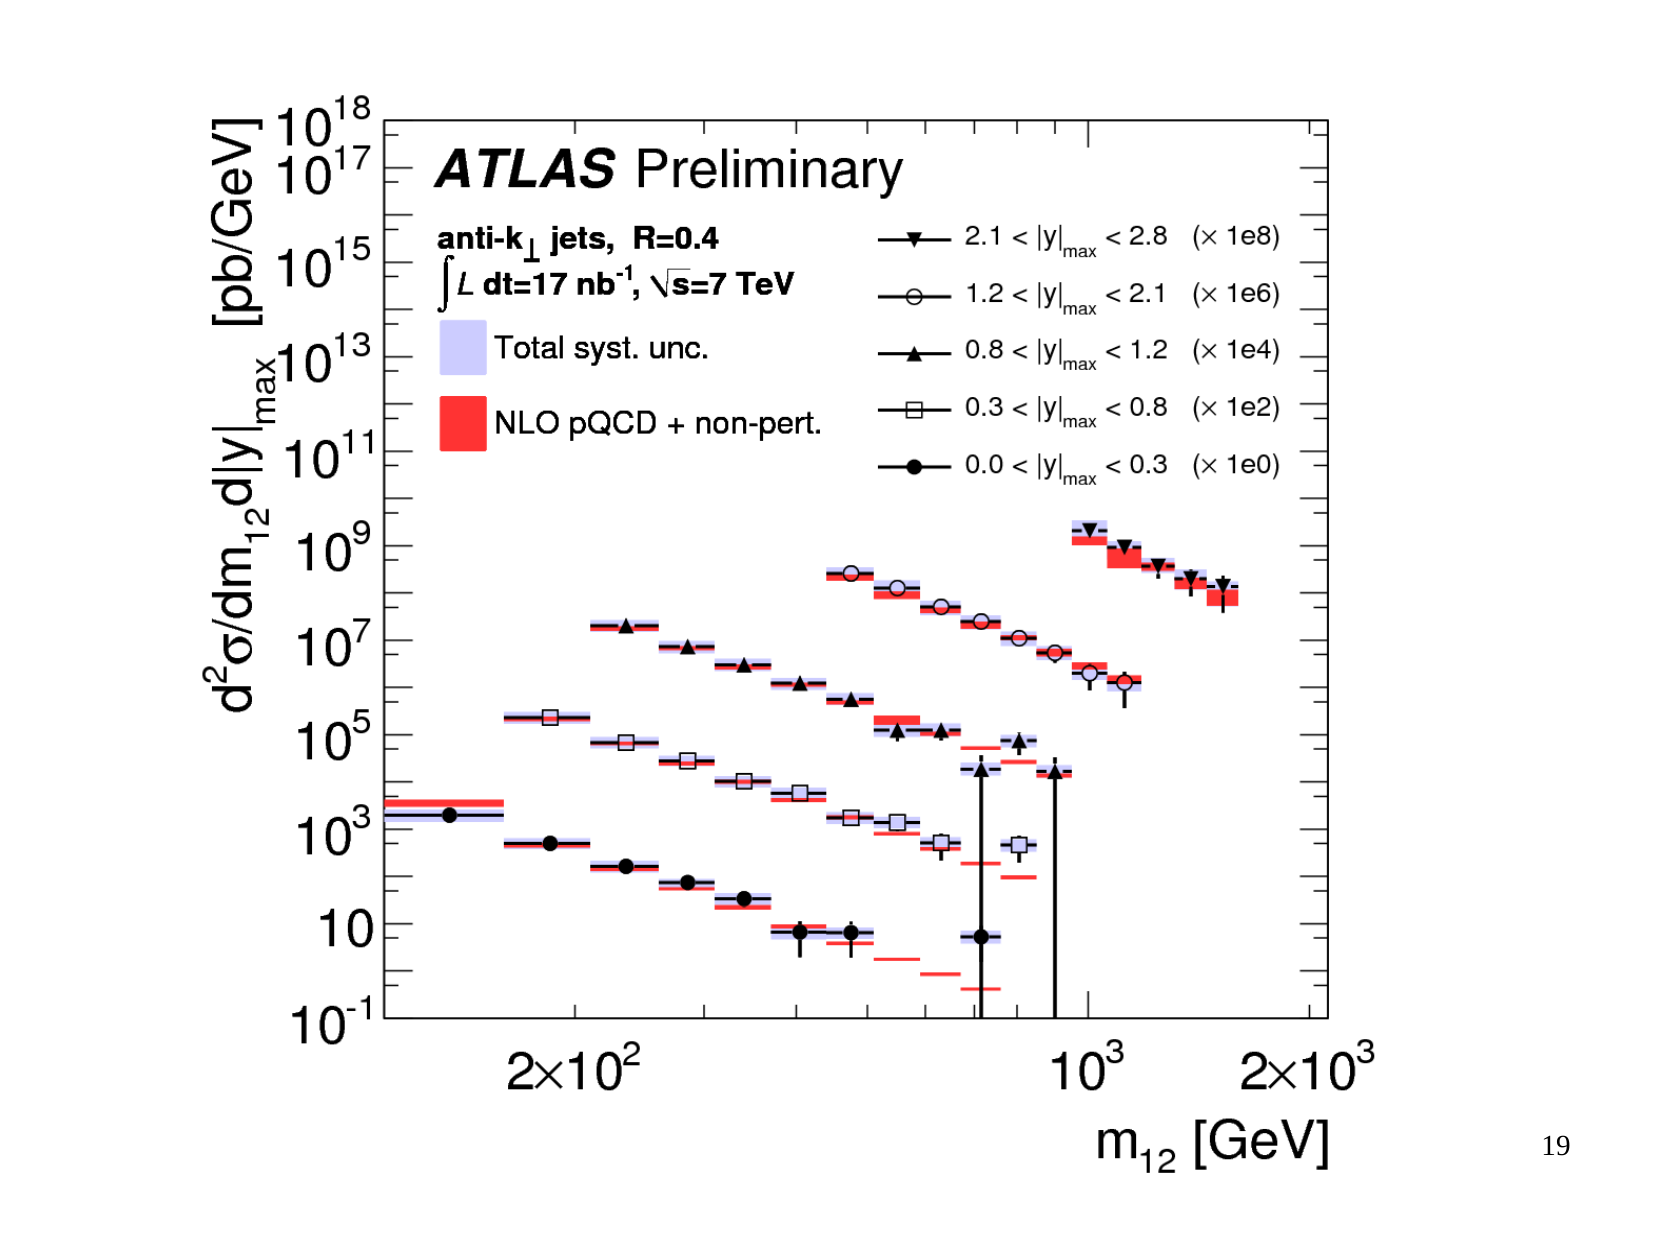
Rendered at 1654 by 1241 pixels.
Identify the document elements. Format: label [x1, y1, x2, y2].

picture [193, 64, 1388, 1201]
